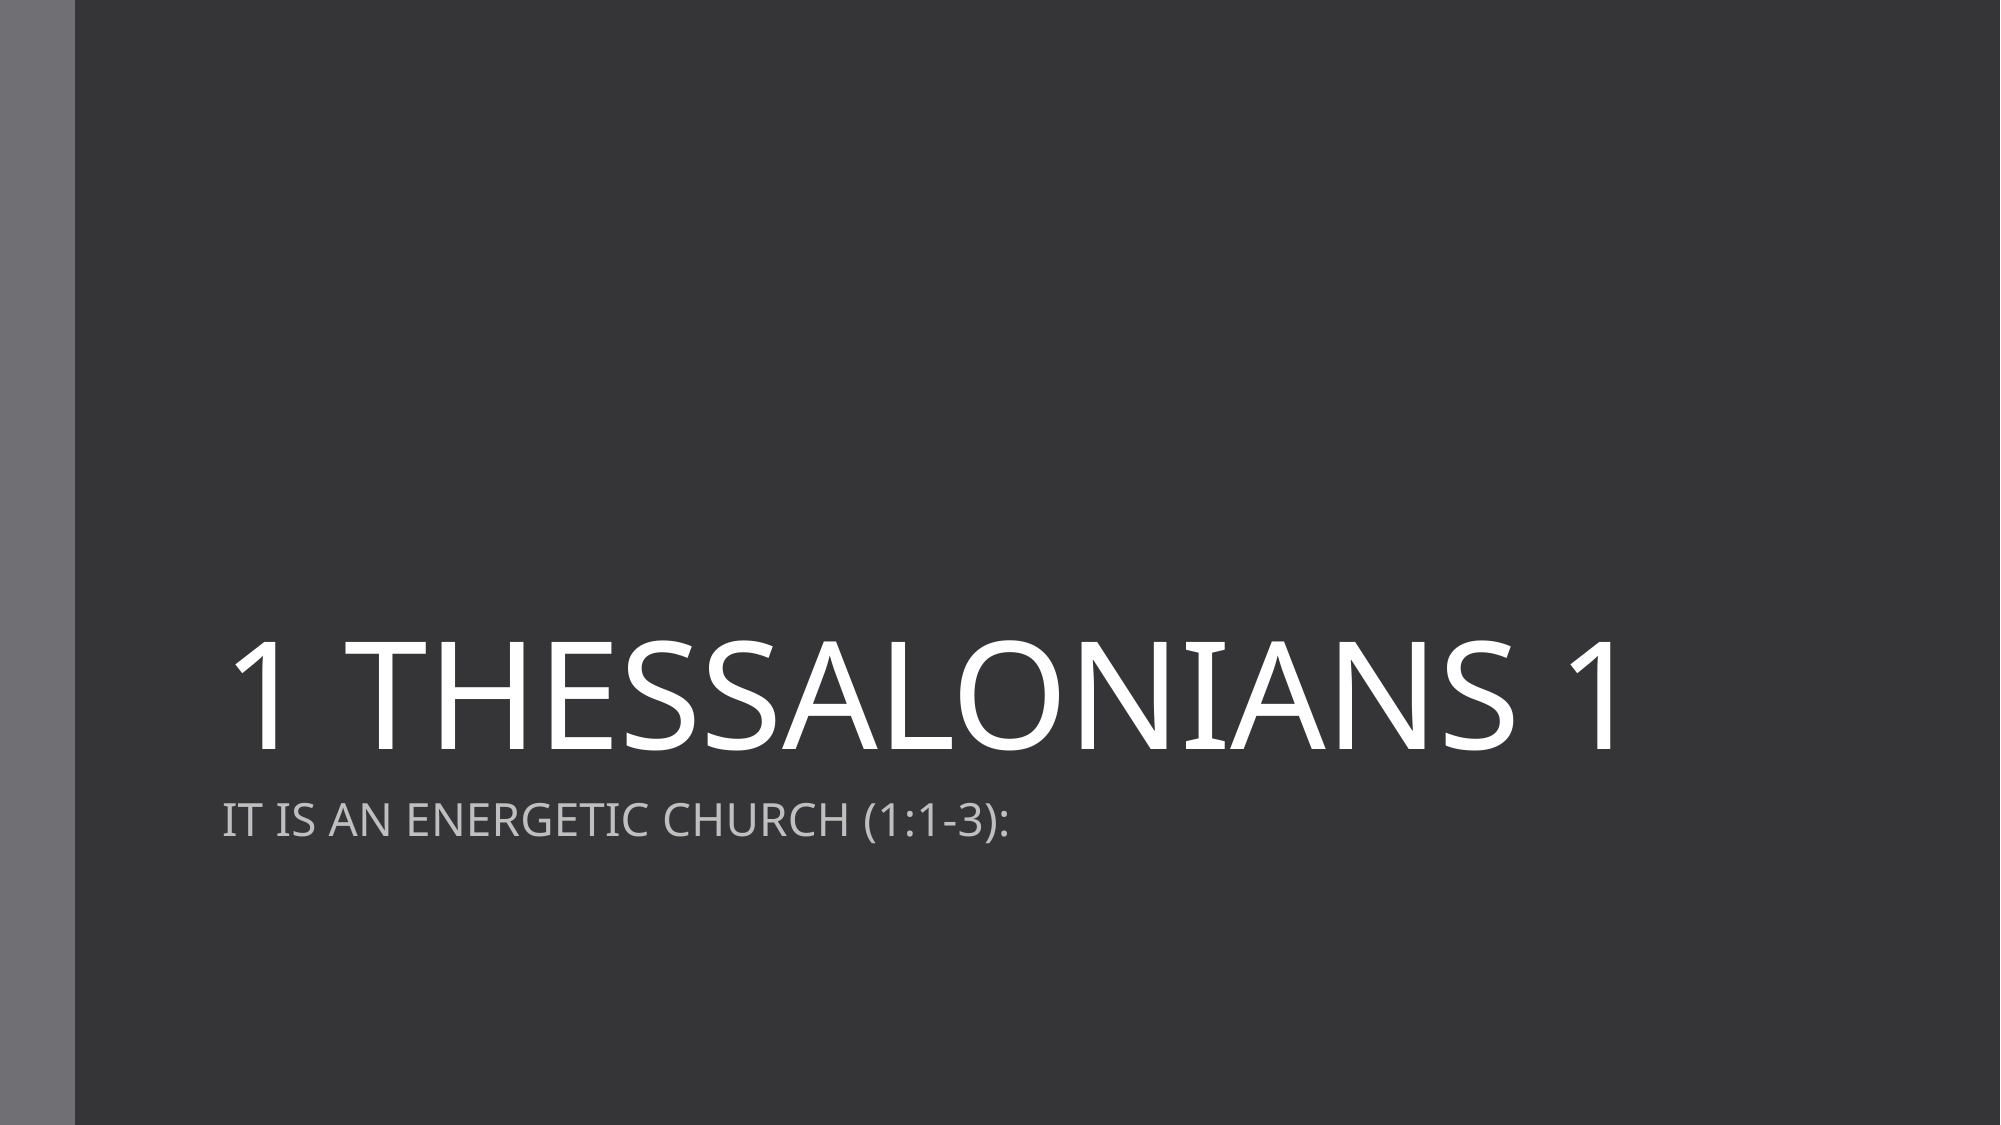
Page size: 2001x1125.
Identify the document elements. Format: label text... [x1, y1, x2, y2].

subtitle IT IS AN ENERGETIC CHURCH (1:1-3): [206, 787, 1752, 1066]
title 1 THESSALONIANS 1 [206, 124, 1752, 787]
